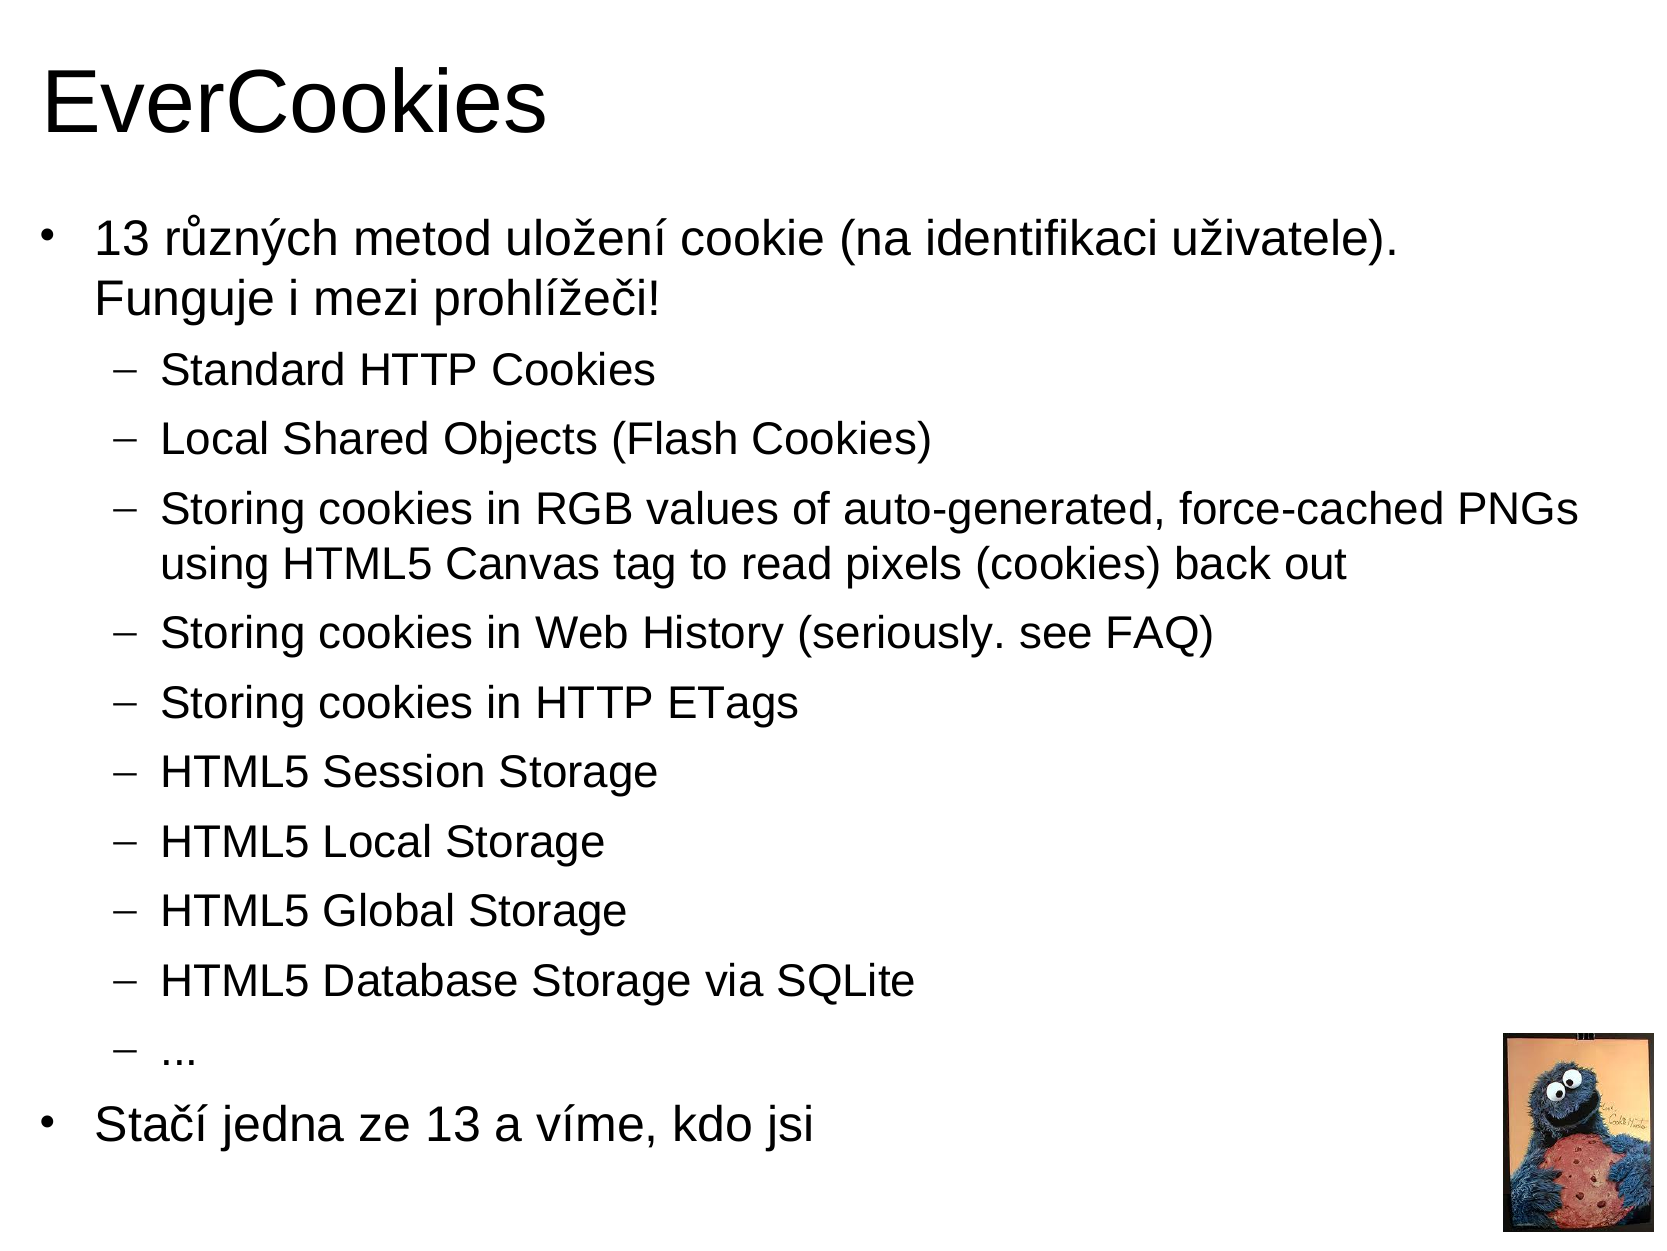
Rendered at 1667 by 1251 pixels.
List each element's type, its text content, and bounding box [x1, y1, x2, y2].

title EverCookies [41, 50, 1628, 255]
picture [1503, 1033, 1654, 1232]
list 13 různých metod uložení cookie (na identifikaci uživatele). Funguje i mezi prohlížeči! Standard HTTP Cookies Local Shared Objects (Flash Cookies) Storing cookies in RGB values of auto-generated, force-cached PNGs using HTML5 Canvas tag to read pixels (cookies) back out Storing cookies in Web History (seriously. see FAQ) Storing cookies in HTTP ETags HTML5 Session Storage HTML5 Local Storage HTML5 Global Storage HTML5 Database Storage via SQLite ... Stačí jedna ze 13 a víme, kdo jsi [38, 204, 1595, 1152]
